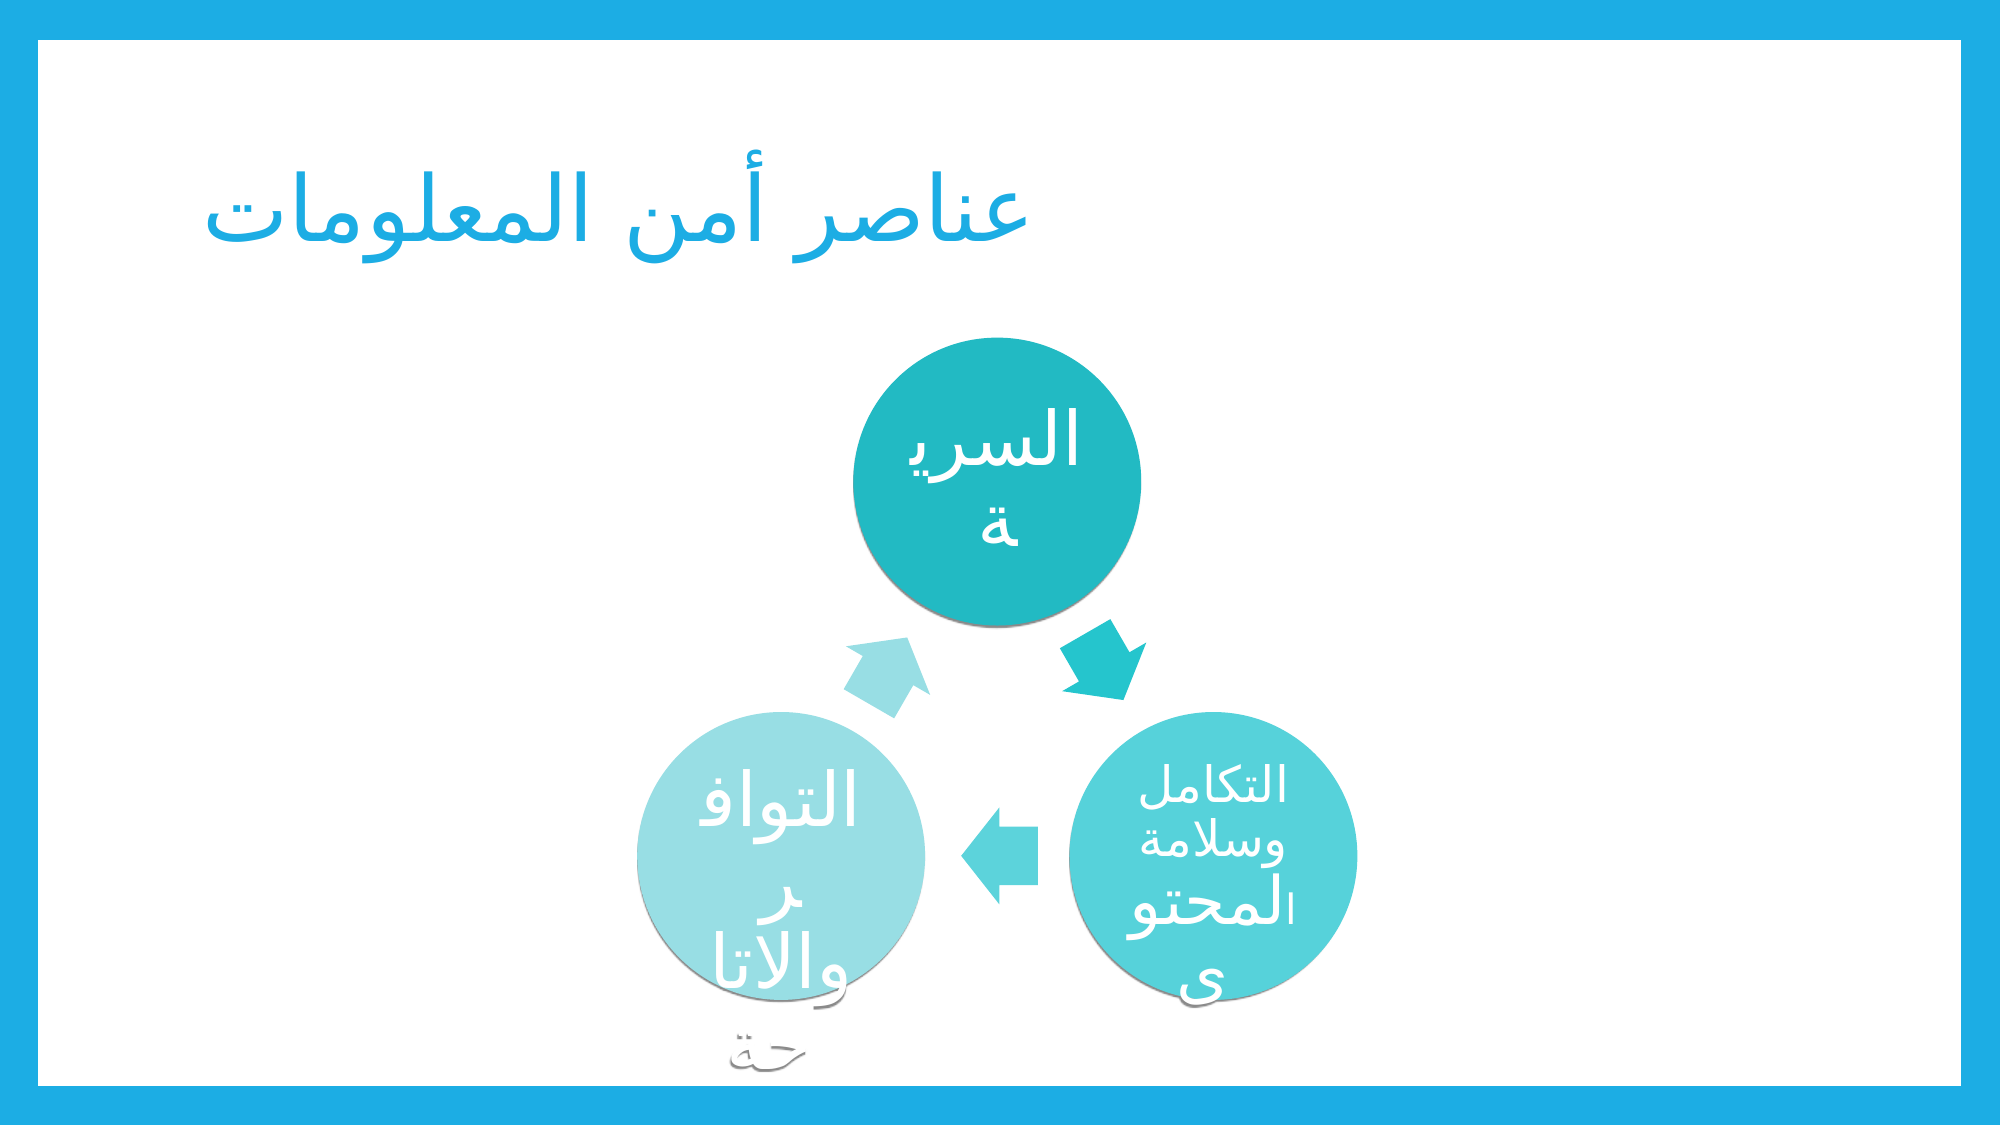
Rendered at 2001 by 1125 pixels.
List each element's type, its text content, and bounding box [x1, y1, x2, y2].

text_box [1059, 619, 1147, 701]
text_box التوافر والاتاحة [637, 712, 926, 1000]
text_box التكامل وسلامة المحتوى [1069, 712, 1358, 1000]
text_box السرية [853, 337, 1142, 626]
text_box [961, 807, 1038, 905]
text_box [843, 637, 931, 719]
title عناصر أمن المعلومات [187, 99, 1808, 323]
